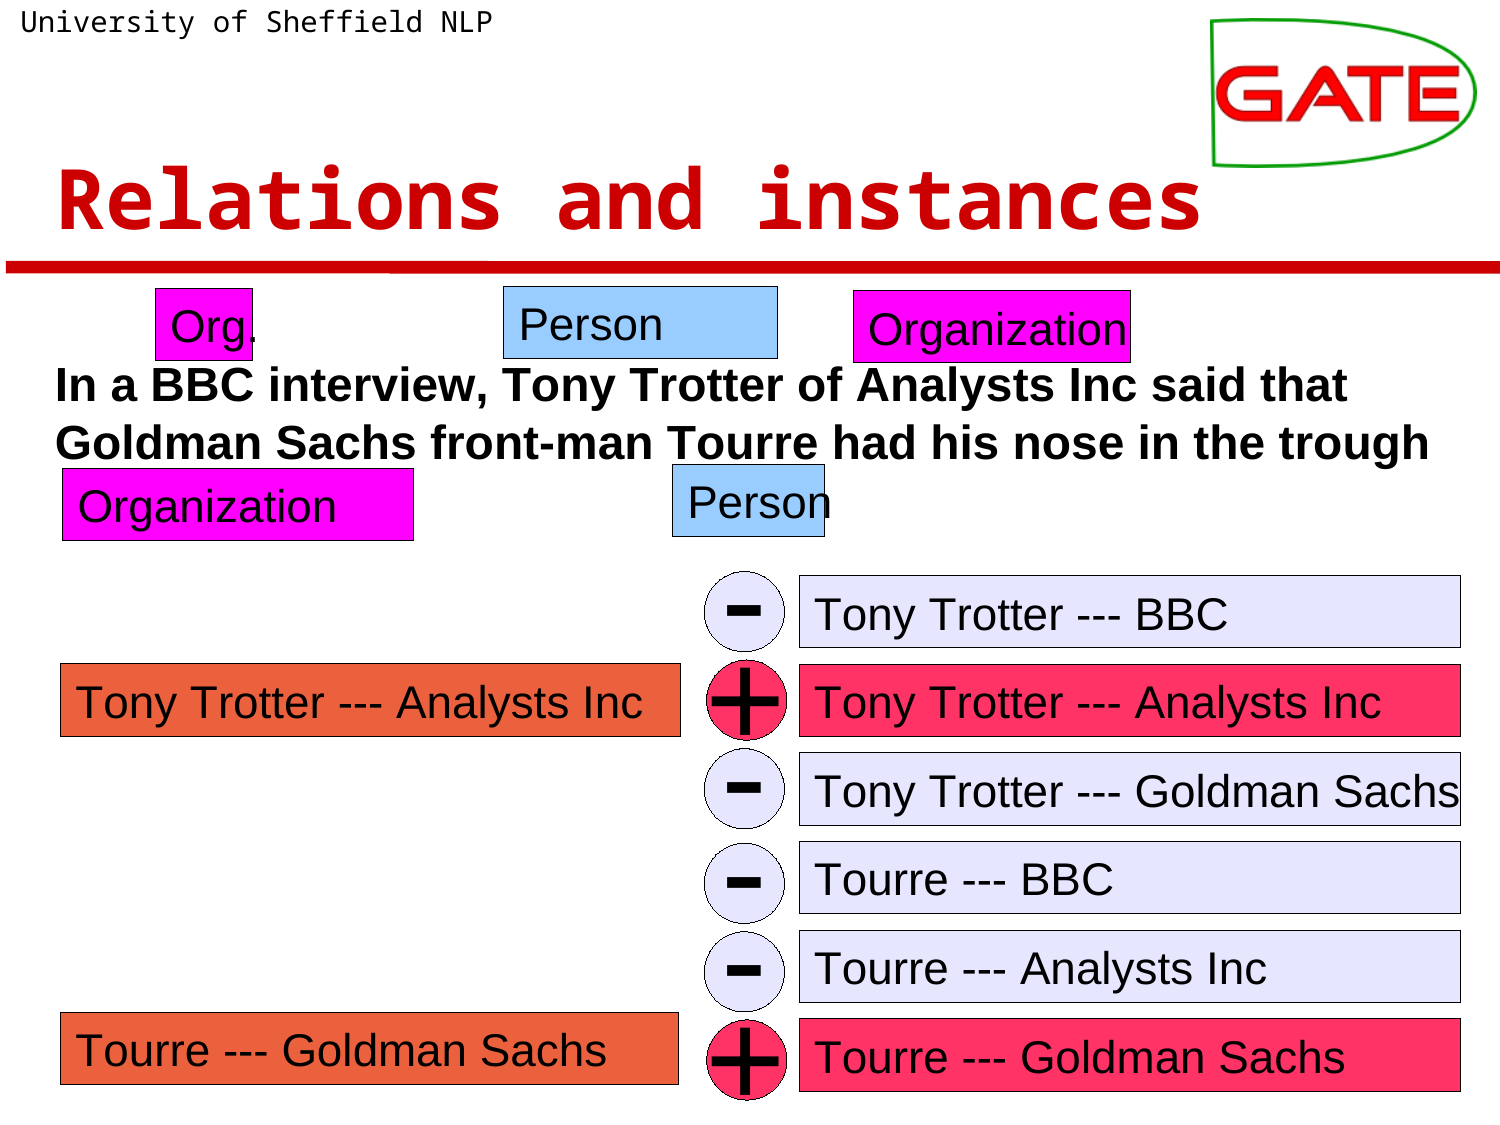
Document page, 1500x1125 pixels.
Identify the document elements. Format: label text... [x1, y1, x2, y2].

text_box Org. [226, 320, 238, 339]
text_box Tony Trotter --- Analysts Inc [60, 663, 681, 737]
text_box + [691, 962, 801, 1125]
text_box + [691, 602, 801, 783]
text_box In a BBC interview, Tony Trotter of Analysts Inc said that Goldman Sachs front-man Tourre had his nose in the trough [40, 346, 1477, 477]
text_box Person [503, 286, 778, 346]
text_box Tourre --- Goldman Sachs [60, 1012, 679, 1085]
text_box Org. [155, 288, 253, 346]
title Relations and instances [41, 37, 1391, 254]
text_box - [706, 774, 782, 862]
text_box Tourre --- Goldman Sachs [801, 1018, 1461, 1092]
text_box Tourre --- Analysts Inc [799, 930, 1461, 1003]
picture [1210, 18, 1477, 168]
text_box Person [672, 477, 825, 537]
text_box - [706, 862, 782, 1043]
text_box Tony Trotter --- Analysts Inc [801, 664, 1461, 737]
text_box Tony Trotter --- BBC [799, 575, 1461, 648]
text_box - [706, 679, 782, 774]
text_box Tony Trotter --- Goldman Sachs [799, 752, 1461, 826]
text_box Tourre --- BBC [799, 841, 1461, 914]
text_box Organization [62, 477, 414, 541]
text_box - [706, 502, 782, 602]
text_box Person [695, 490, 711, 502]
text_box Organization [853, 290, 1131, 346]
